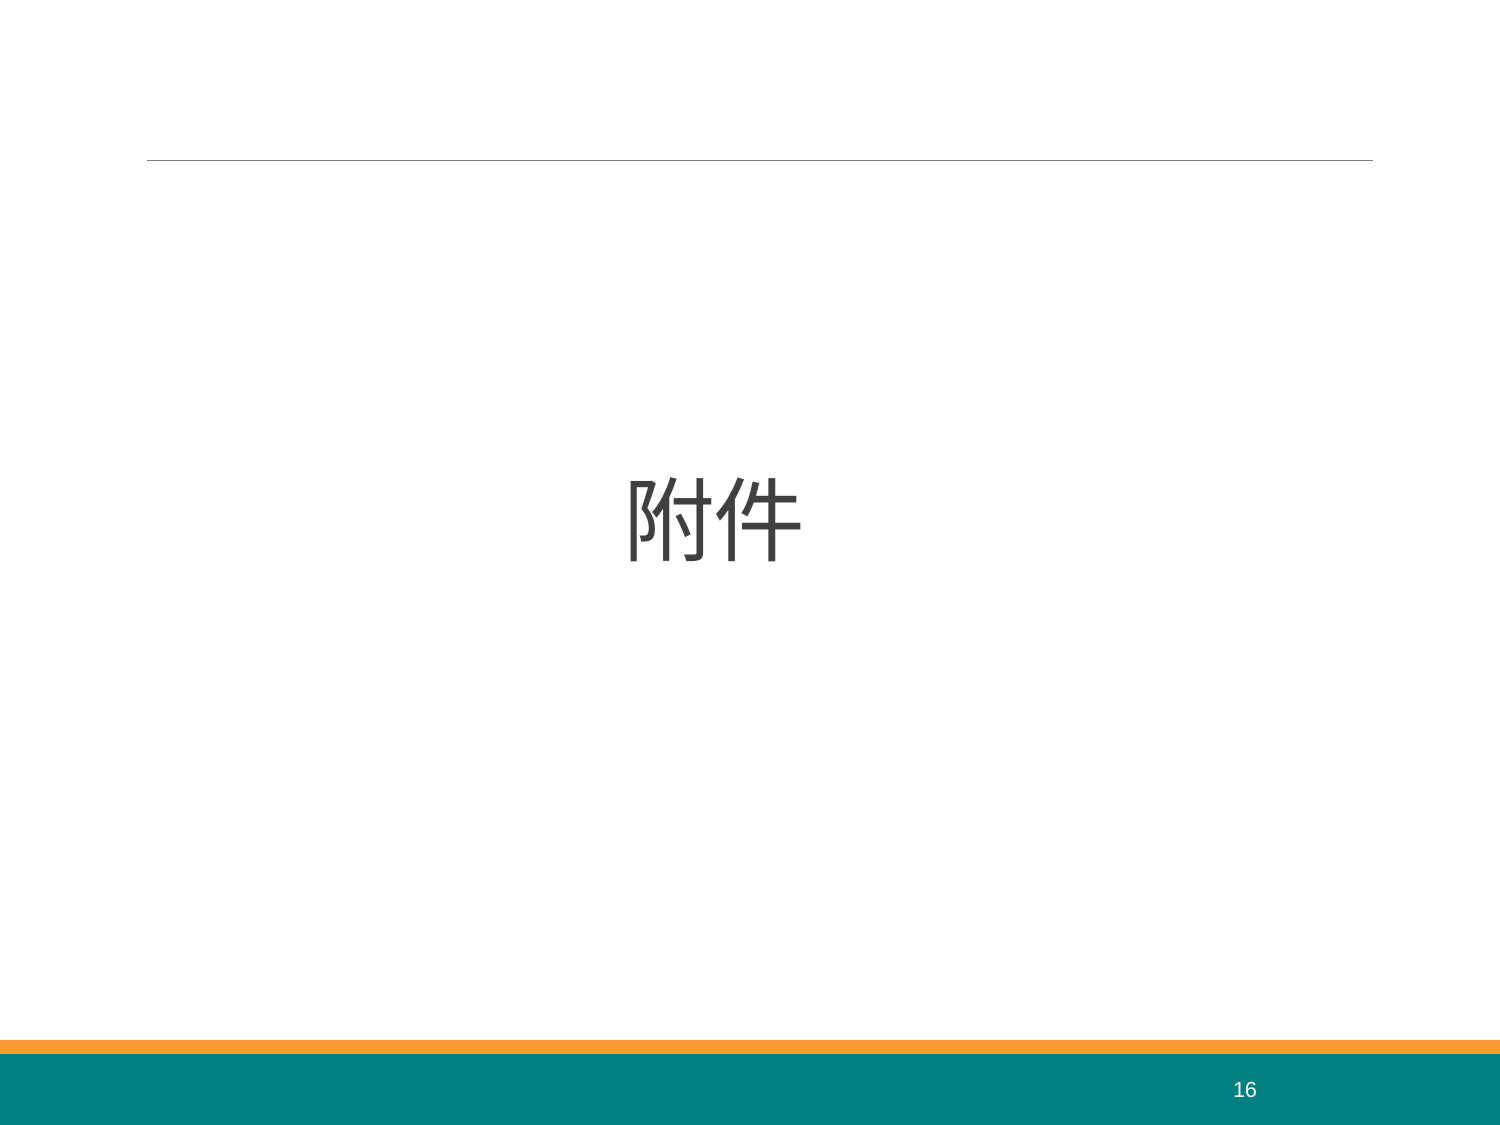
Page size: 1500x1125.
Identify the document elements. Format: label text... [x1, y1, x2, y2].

text_box [1218, 1059, 1380, 1120]
text_box 附件 [608, 456, 822, 566]
